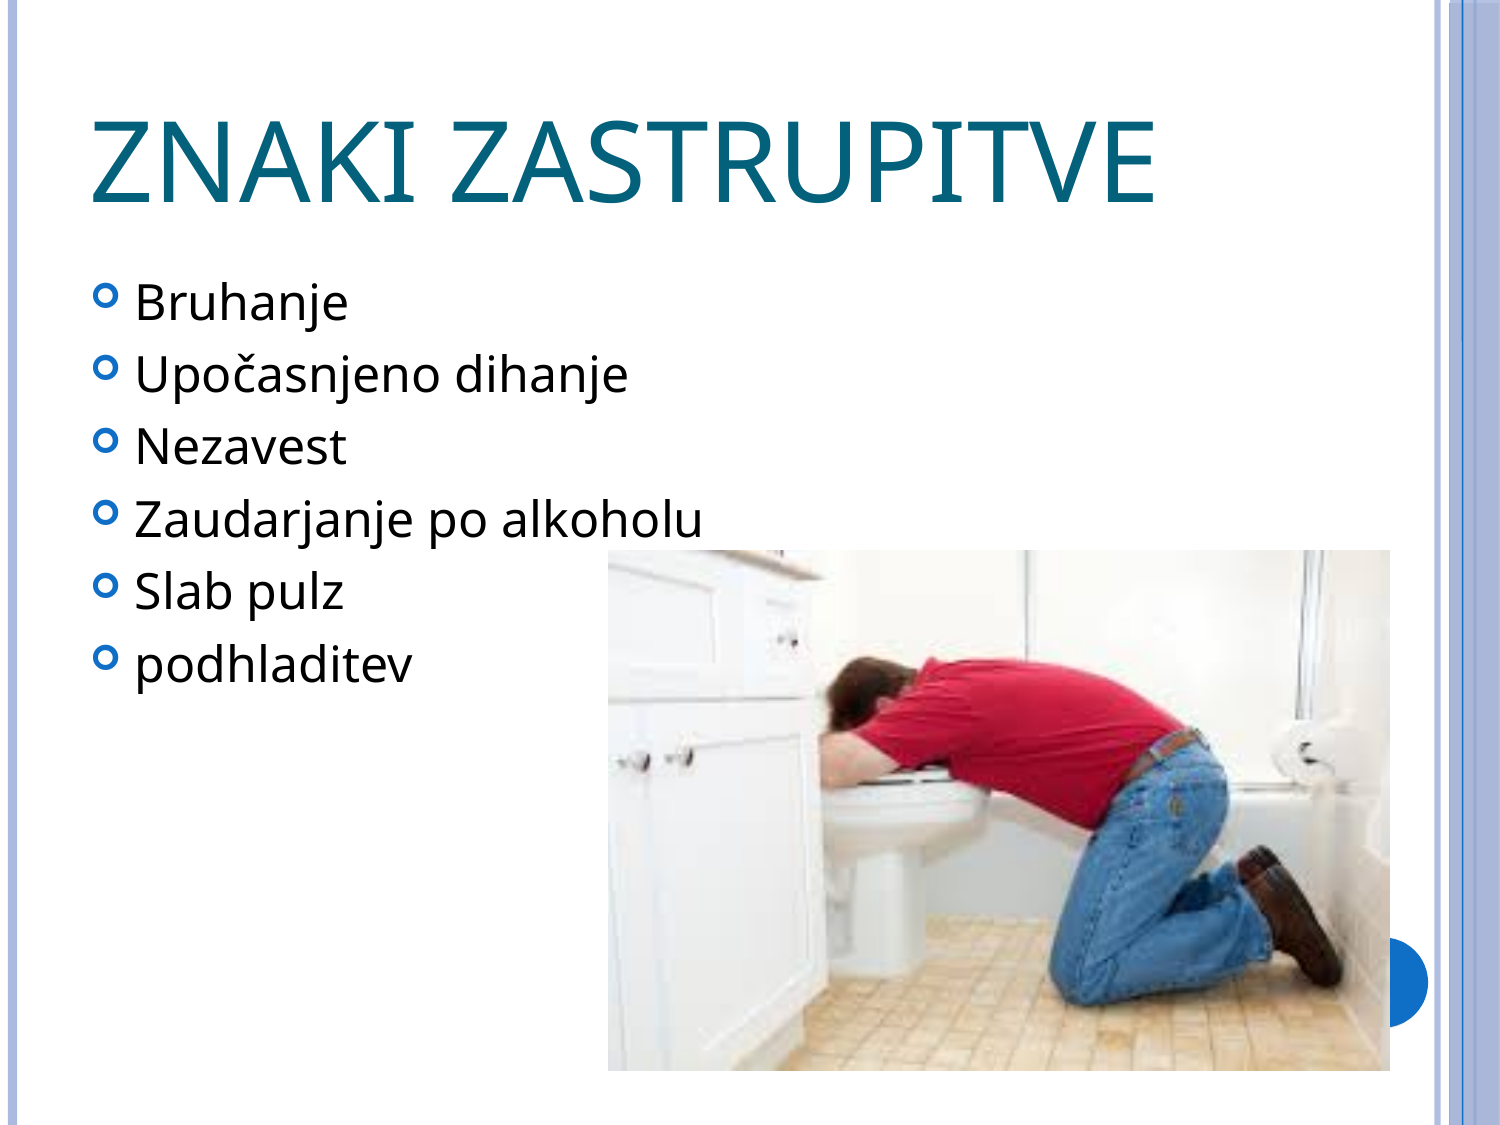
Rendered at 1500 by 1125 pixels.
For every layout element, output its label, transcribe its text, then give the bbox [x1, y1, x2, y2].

title Znaki zastrupitve [75, 45, 1300, 233]
picture [608, 550, 1390, 1071]
list Bruhanje Upočasnjeno dihanje Nezavest Zaudarjanje po alkoholu Slab pulz podhladitev [75, 262, 1300, 1062]
